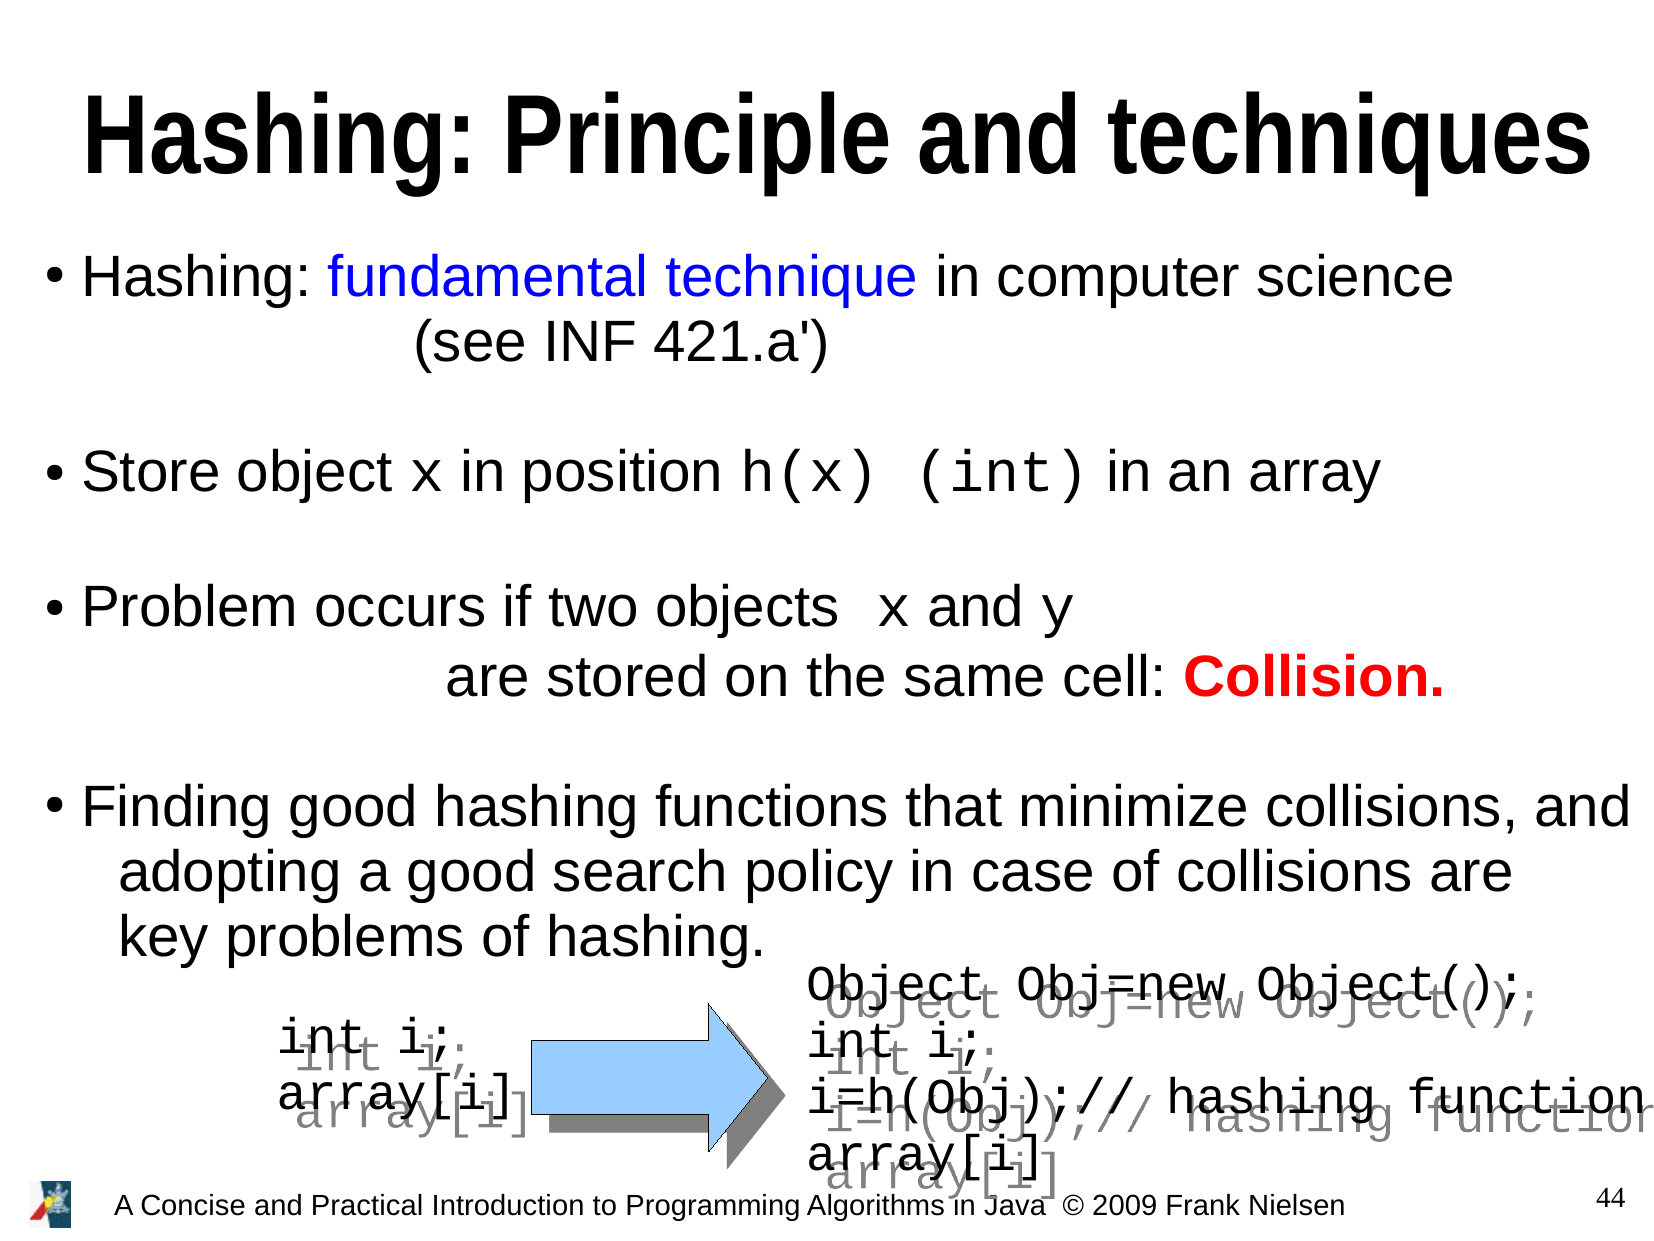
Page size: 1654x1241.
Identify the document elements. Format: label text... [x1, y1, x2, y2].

text_box Hashing: fundamental technique in computer science (see INF 421.a') Store object x in position h(x) (int) in an array Problem occurs if two objects x and y are stored on the same cell: Collision. Finding good hashing functions that minimize collisions, and adopting a good search policy in case of collisions are key problems of hashing. [29, 236, 1649, 973]
text_box [531, 1003, 768, 1152]
picture [29, 1181, 71, 1228]
text_box Hashing: Principle and techniques [67, 60, 1609, 205]
text_box int i; array[i] [261, 1003, 532, 1127]
text_box [471, 331, 502, 403]
text_box Object Obj=new Object(); int i; i=h(Obj);// hashing function array[i] [791, 951, 1654, 1182]
